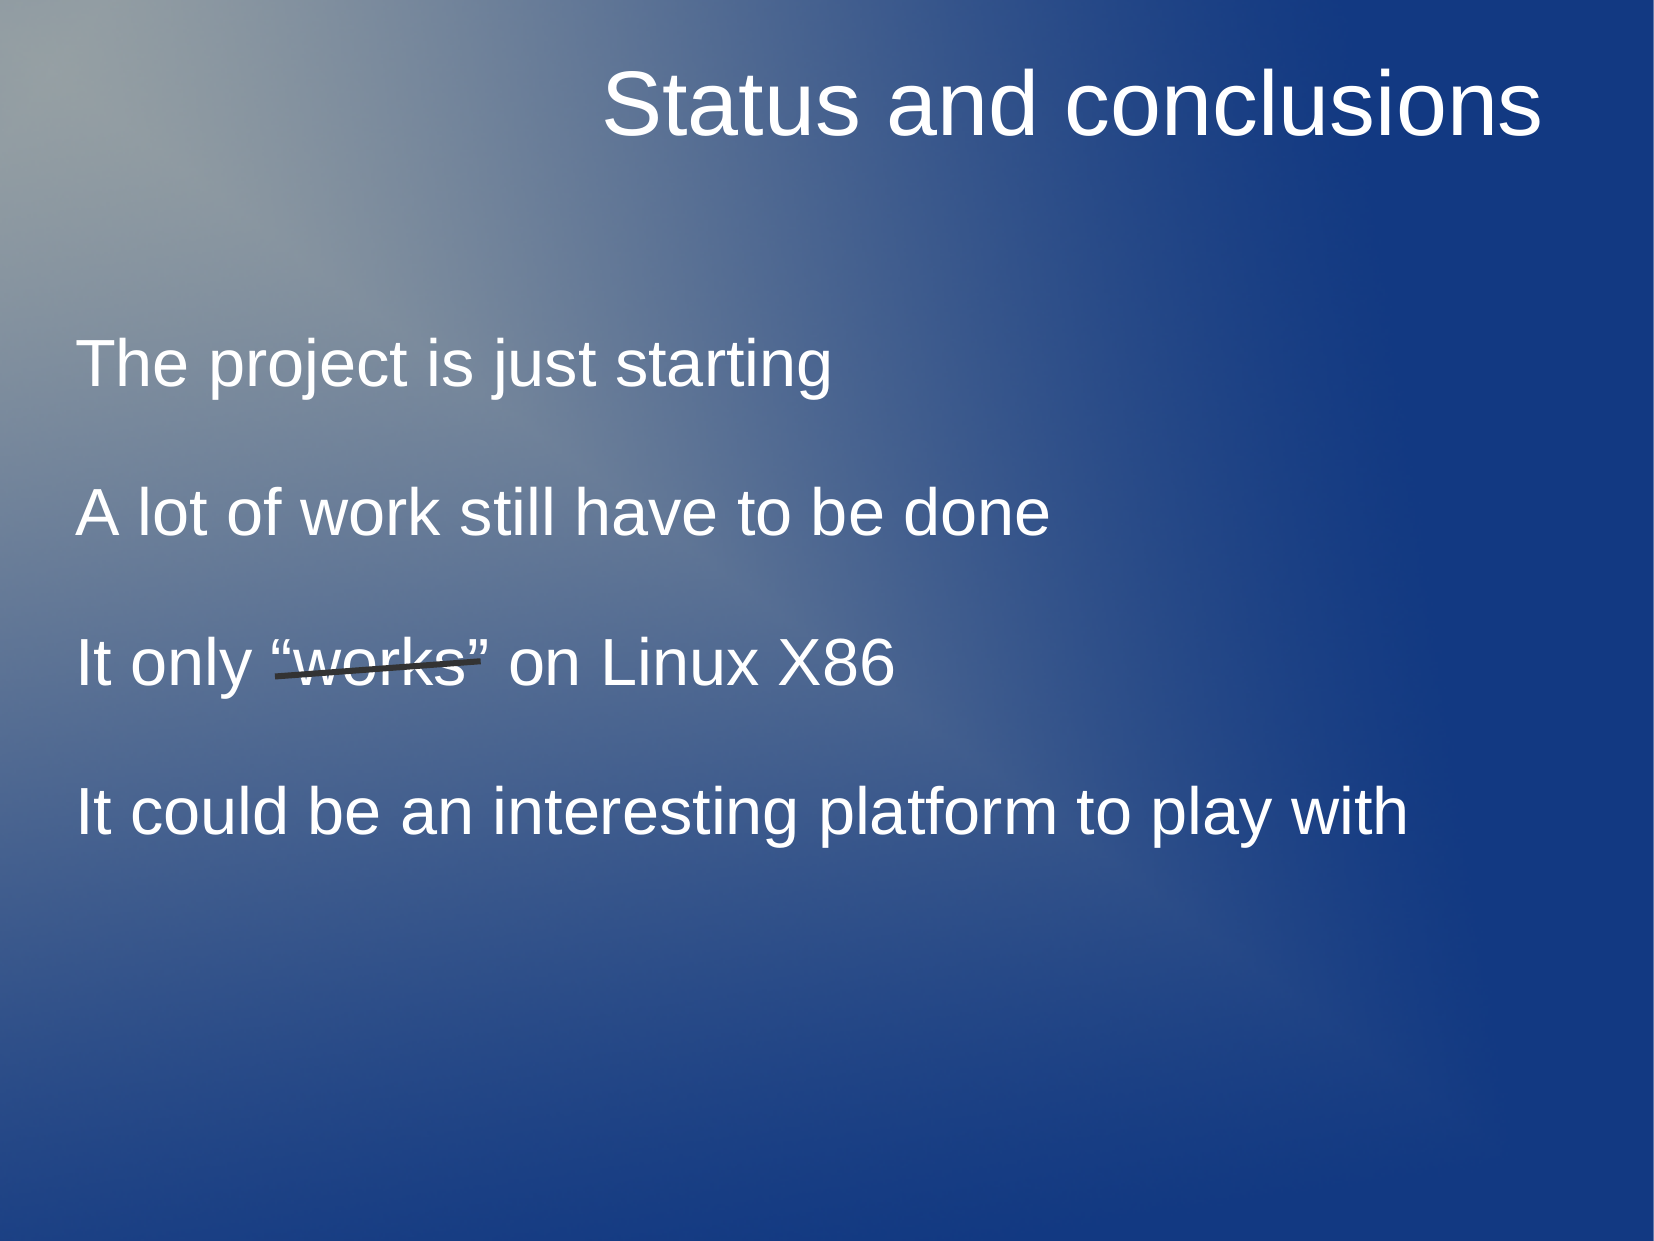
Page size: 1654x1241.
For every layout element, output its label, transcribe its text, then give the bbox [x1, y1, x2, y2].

title Status and conclusions [82, 52, 1571, 155]
text_box The project is just starting A lot of work still have to be done It only “works” on Linux X86 It could be an interesting platform to play with [75, 297, 1576, 1102]
picture [0, 0, 1654, 1241]
